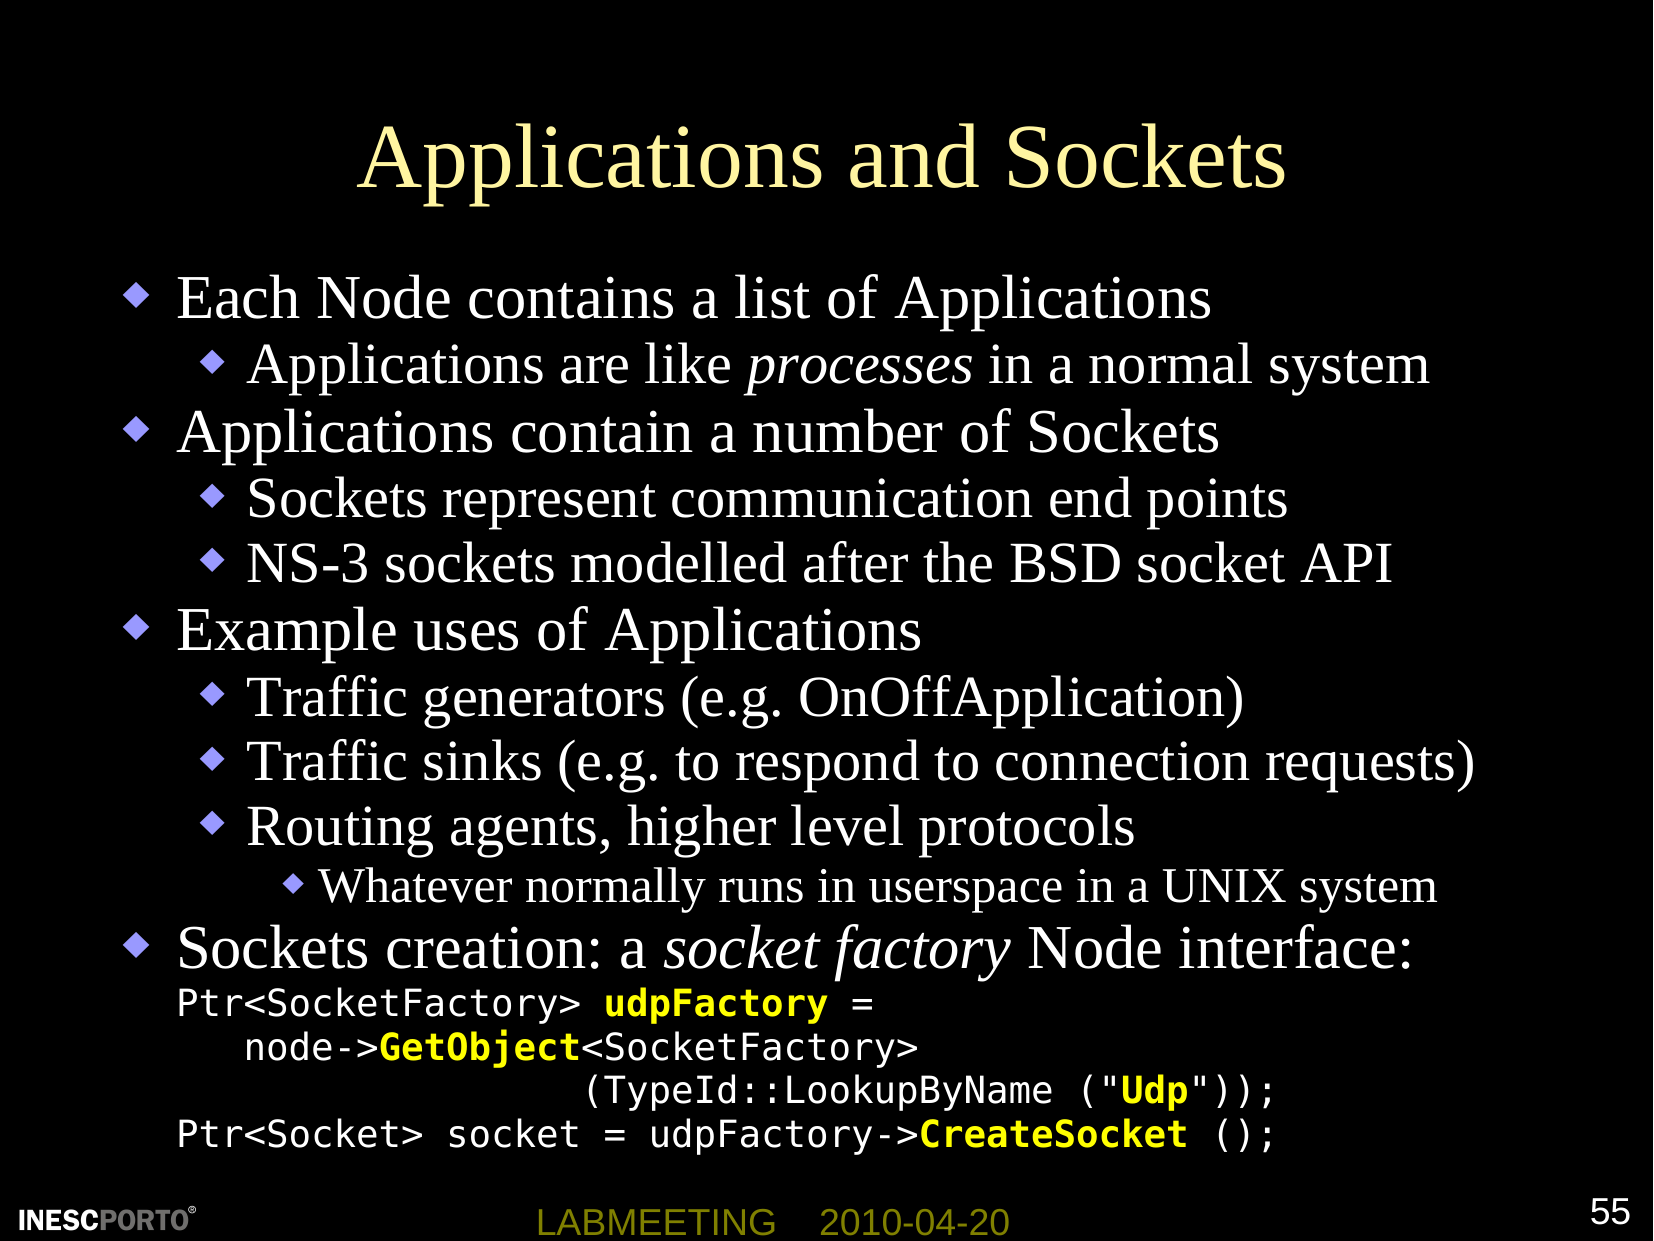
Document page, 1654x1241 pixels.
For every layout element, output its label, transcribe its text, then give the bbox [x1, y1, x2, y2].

list Each Node contains a list of Applications Applications are like processes in a normal system Applications contain a number of Sockets Sockets represent communication end points NS-3 sockets modelled after the BSD socket API Example uses of Applications Traffic generators (e.g. OnOffApplication) Traffic sinks (e.g. to respond to connection requests) Routing agents, higher level protocols Whatever normally runs in userspace in a UNIX system Sockets creation: a socket factory Node interface: Ptr<SocketFactory> udpFactory = node->GetObject<SocketFactory> (TypeId::LookupByName ("Udp")); Ptr<Socket> socket = udpFactory->CreateSocket (); [105, 262, 1552, 1198]
picture [9, 1181, 201, 1241]
title Applications and Sockets [40, 48, 1607, 264]
